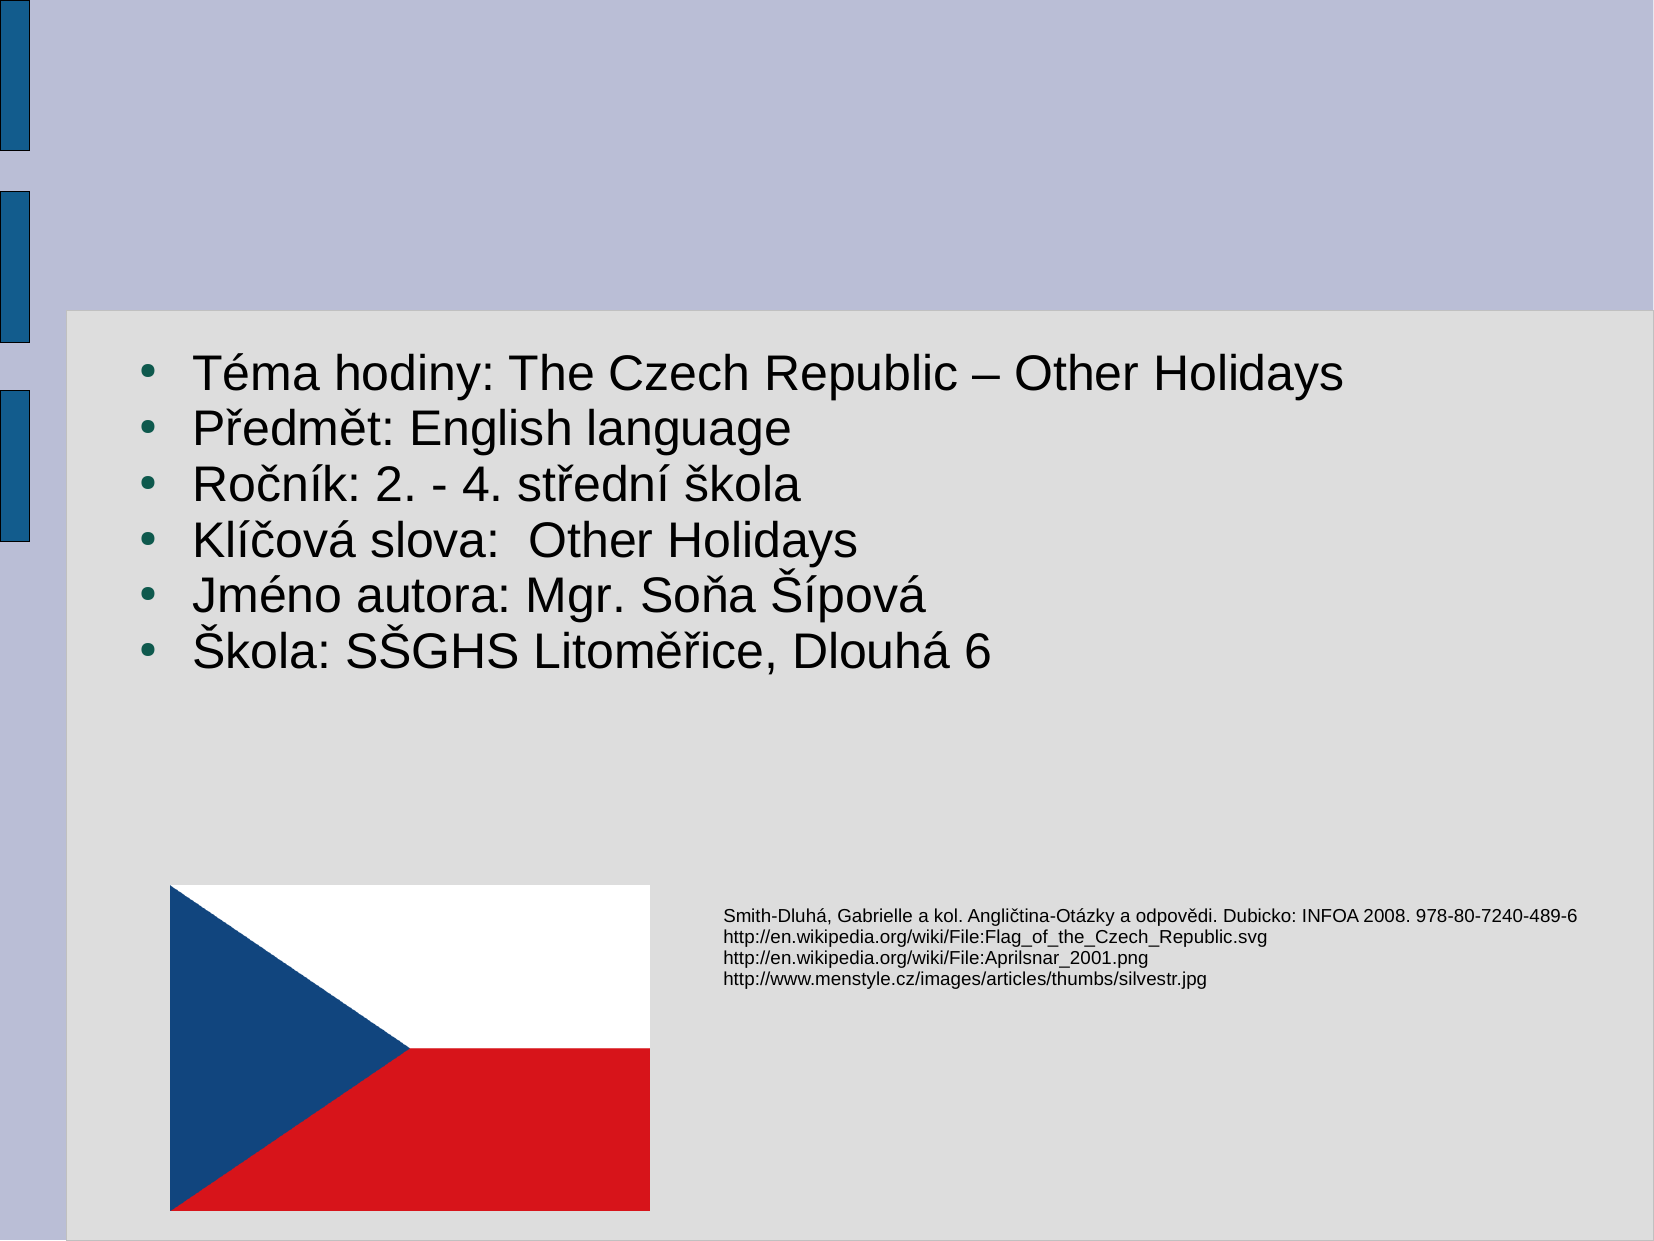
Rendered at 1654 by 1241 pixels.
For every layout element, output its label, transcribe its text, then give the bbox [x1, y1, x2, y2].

picture [170, 885, 650, 1211]
list Téma hodiny: The Czech Republic – Other Holidays Předmět: English language Ročník: 2. - 4. střední škola Klíčová slova: Other Holidays Jméno autora: Mgr. Soňa Šípová Škola: SŠGHS Litoměřice, Dlouhá 6 [121, 344, 1534, 1127]
text_box Smith-Dluhá, Gabrielle a kol. Angličtina-Otázky a odpovědi. Dubicko: INFOA 2008. 978-80-7240-489-6 http://en.wikipedia.org/wiki/File:Flag_of_the_Czech_Republic.svg http://en.wikipedia.org/wiki/File:Aprilsnar_2001.png http://www.menstyle.cz/images/articles/thumbs/silvestr.jpg [708, 856, 1614, 1100]
